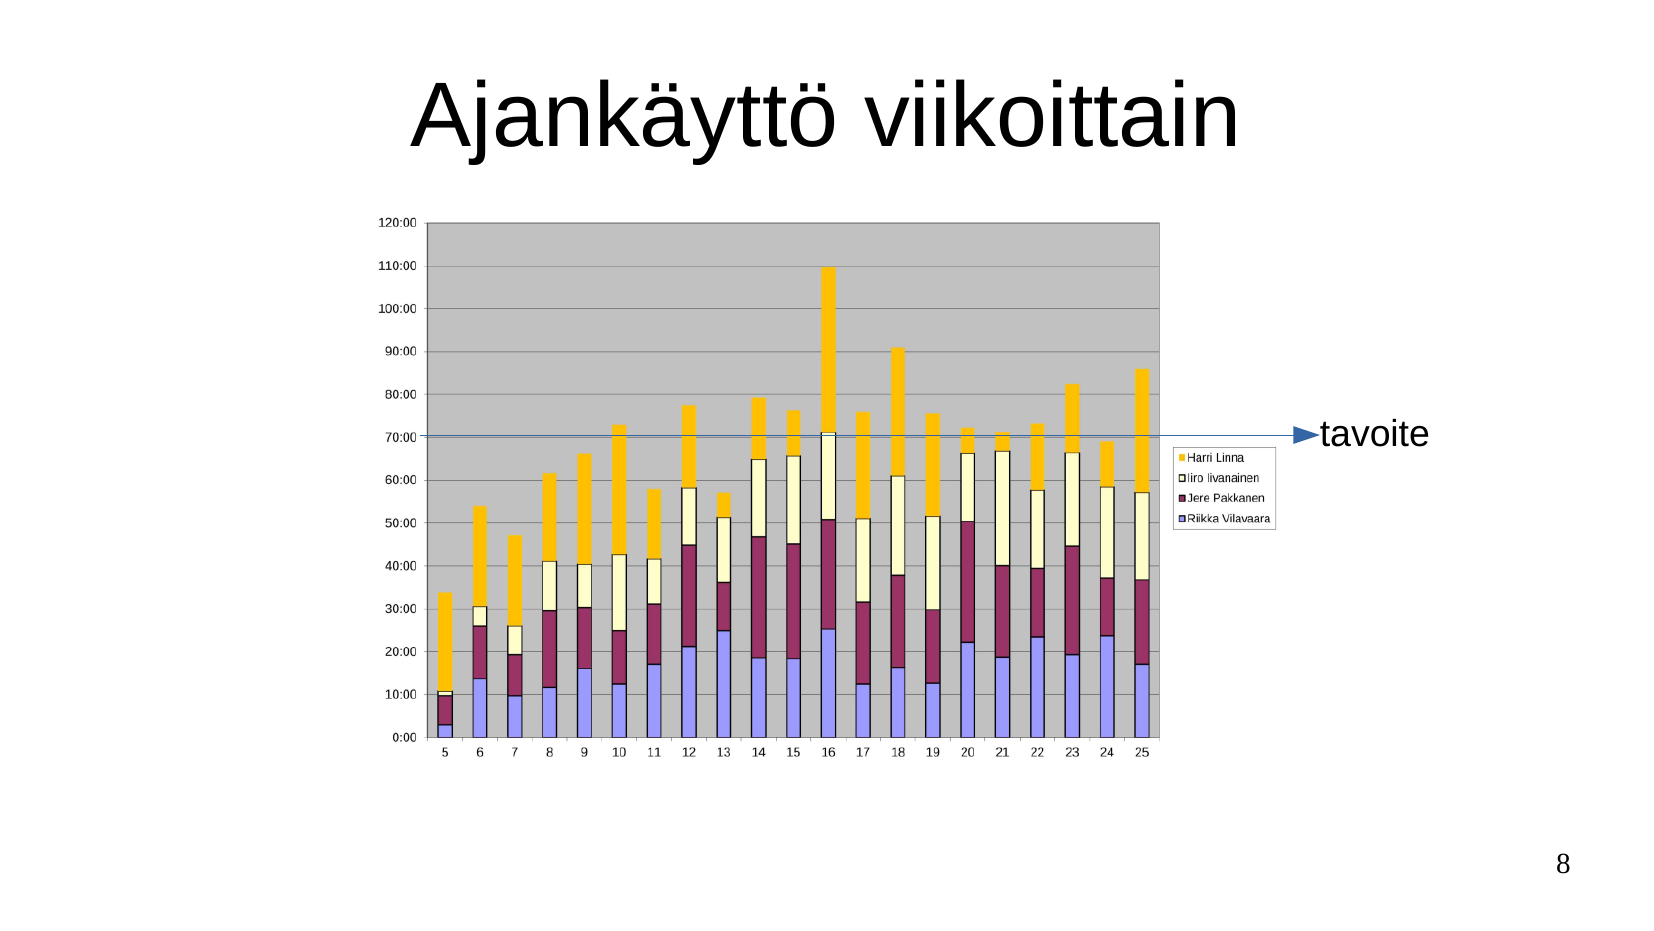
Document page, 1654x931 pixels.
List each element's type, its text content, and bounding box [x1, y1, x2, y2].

picture [376, 217, 1277, 757]
text_box tavoite [1305, 405, 1456, 462]
title Ajankäyttö viikoittain [82, 37, 1571, 193]
